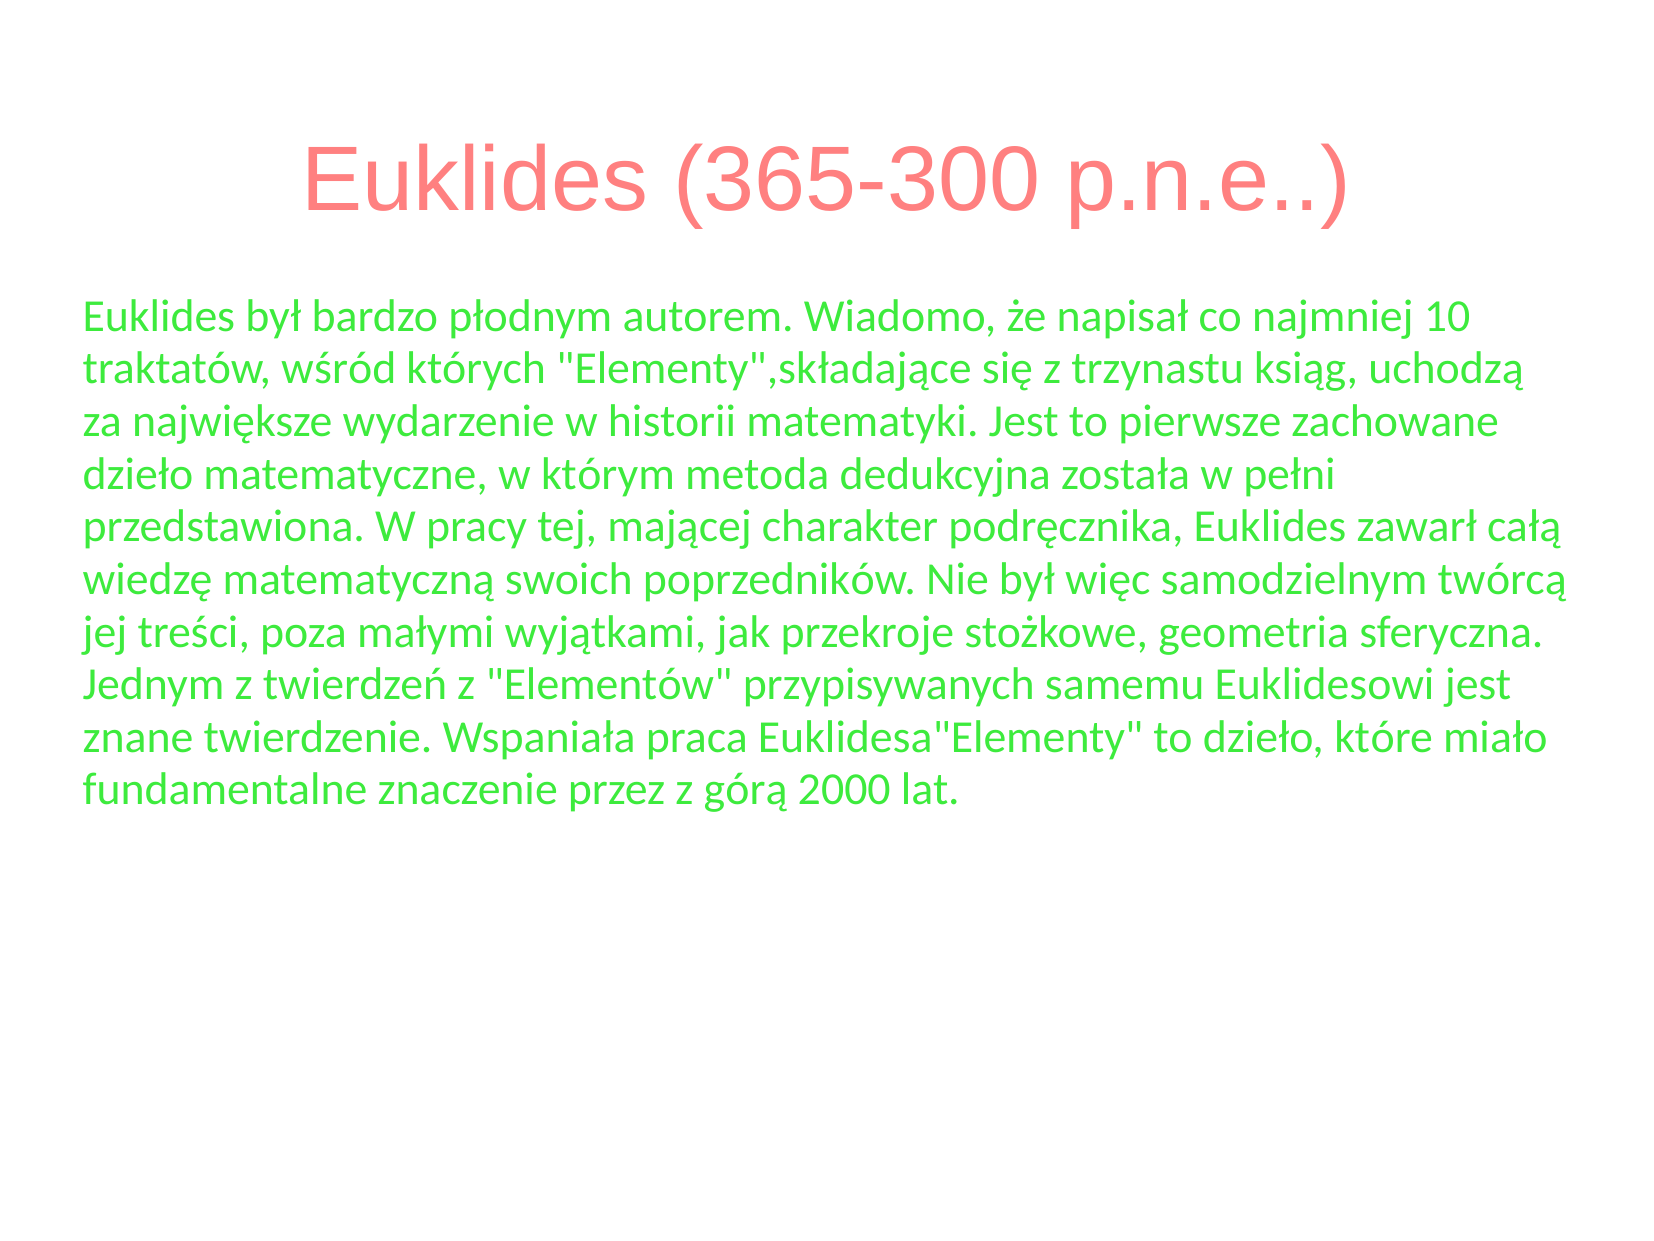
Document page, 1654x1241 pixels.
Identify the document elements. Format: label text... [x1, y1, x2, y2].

title Euklides (365-300 p.n.e..) [82, 49, 1571, 257]
list Euklides był bardzo płodnym autorem. Wiadomo, że napisał co najmniej 10 traktatów, wśród których "Elementy",składające się z trzynastu ksiąg, uchodzą za największe wydarzenie w historii matematyki. Jest to pierwsze zachowane dzieło matematyczne, w którym metoda dedukcyjna została w pełni przedstawiona. W pracy tej, mającej charakter podręcznika, Euklides zawarł całą wiedzę matematyczną swoich poprzedników. Nie był więc samodzielnym twórcą jej treści, poza małymi wyjątkami, jak przekroje stożkowe, geometria sferyczna. Jednym z twierdzeń z "Elementów" przypisywanych samemu Euklidesowi jest znane twierdzenie. Wspaniała praca Euklidesa"Elementy" to dzieło, które miało fundamentalne znaczenie przez z górą 2000 lat. [82, 290, 1571, 1109]
